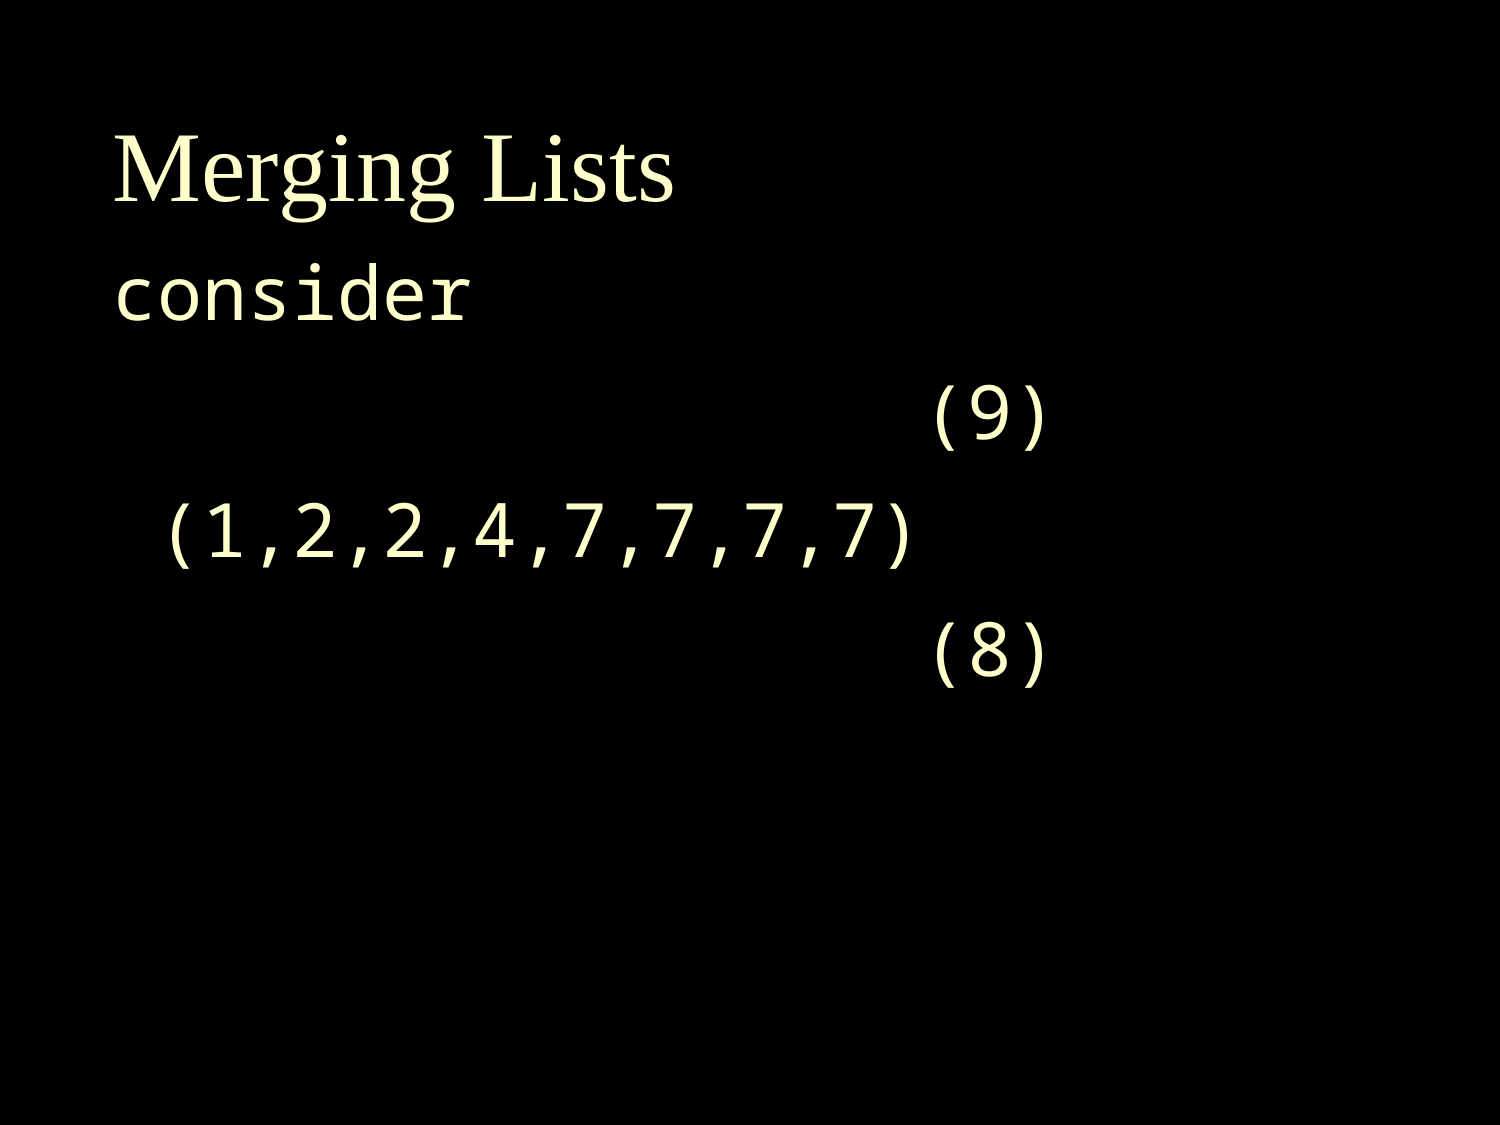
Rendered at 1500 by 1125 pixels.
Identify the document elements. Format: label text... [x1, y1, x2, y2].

list Merging Lists consider (9) (1,2,2,4,7,7,7,7) (8) [112, 112, 1426, 1011]
